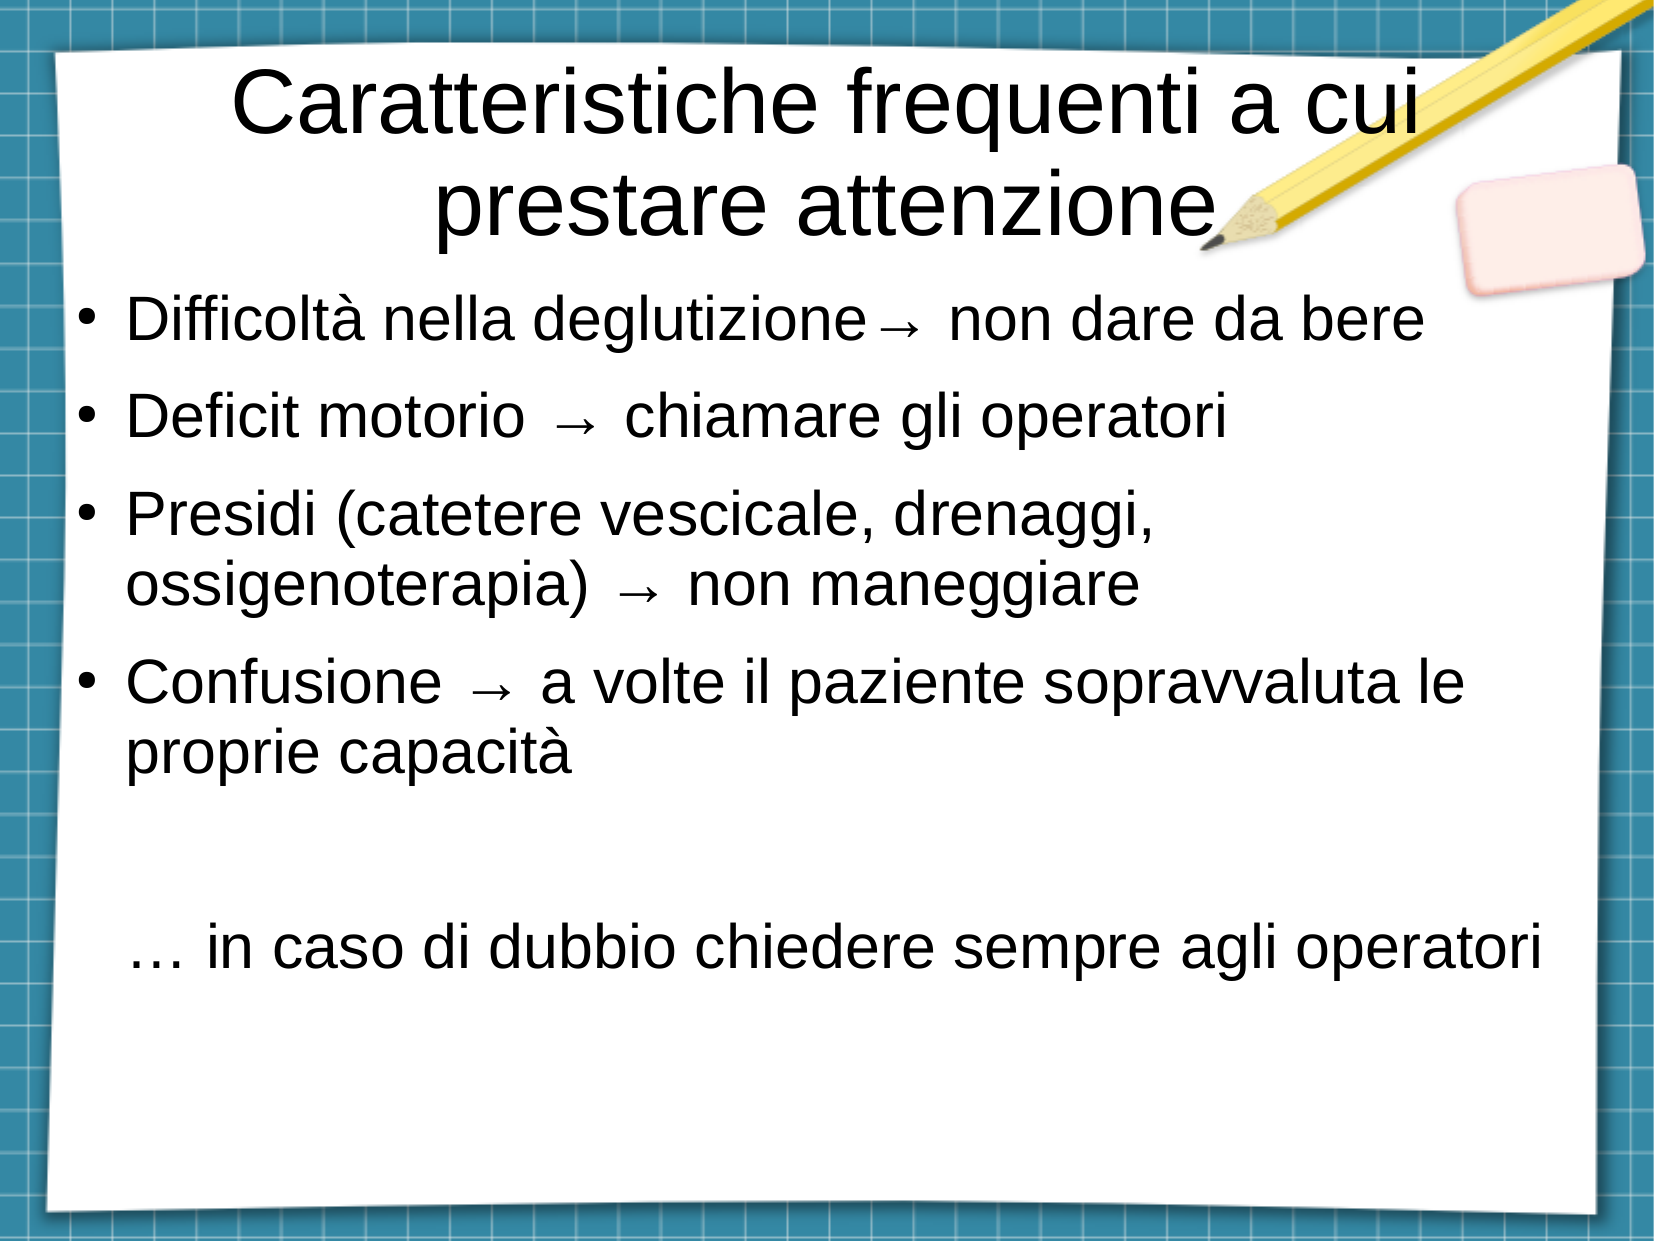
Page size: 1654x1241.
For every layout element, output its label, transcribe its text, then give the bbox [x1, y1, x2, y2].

picture [0, 0, 1654, 1241]
list Difficoltà nella deglutizione→ non dare da bere Deficit motorio → chiamare gli operatori Presidi (catetere vescicale, drenaggi, ossigenoterapia) → non maneggiare Confusione → a volte il paziente sopravvaluta le proprie capacità … in caso di dubbio chiedere sempre agli operatori [59, 283, 1548, 1003]
title Caratteristiche frequenti a cui prestare attenzione [82, 49, 1571, 257]
